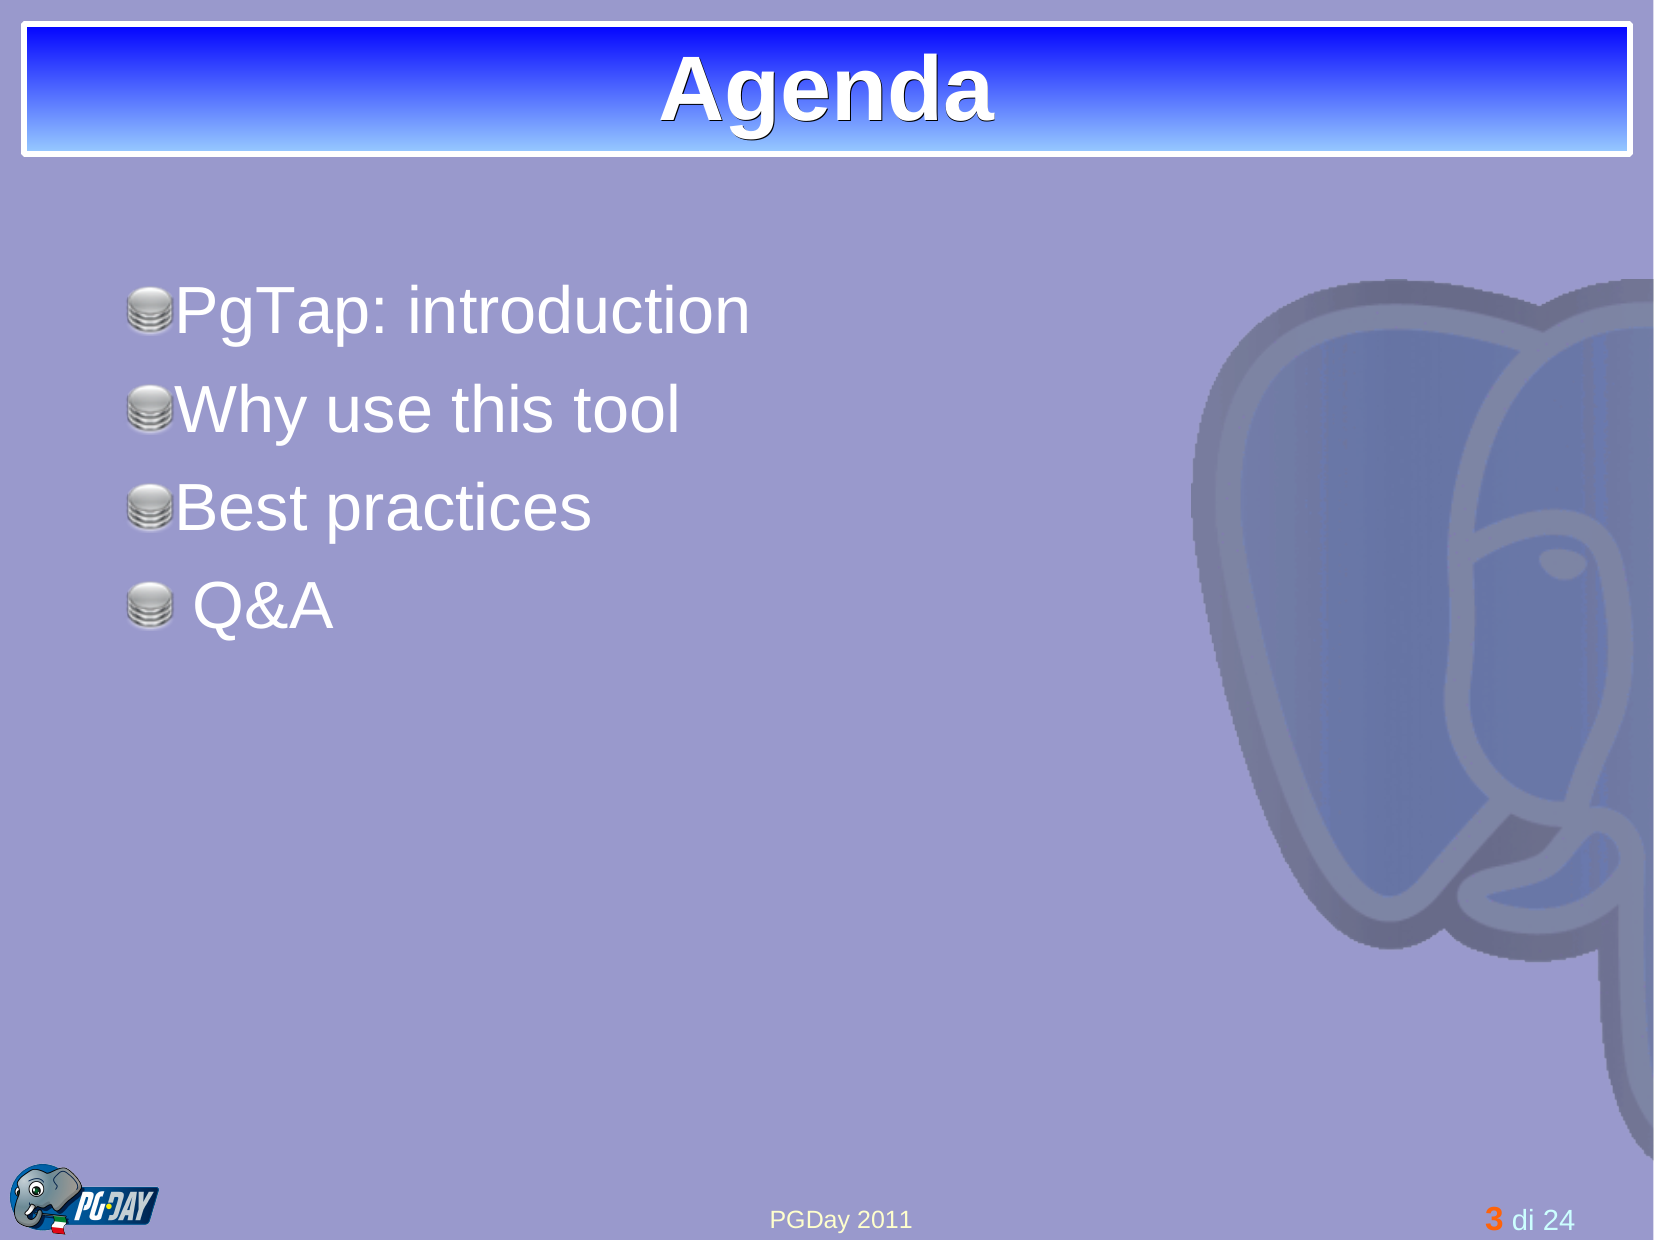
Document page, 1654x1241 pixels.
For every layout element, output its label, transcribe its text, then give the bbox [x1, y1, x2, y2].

title Agenda [23, 23, 1630, 154]
picture [1191, 279, 1654, 1182]
list PgTap: introduction Why use this tool Best practices Q&A [29, 215, 1625, 1137]
picture [9, 1163, 160, 1236]
